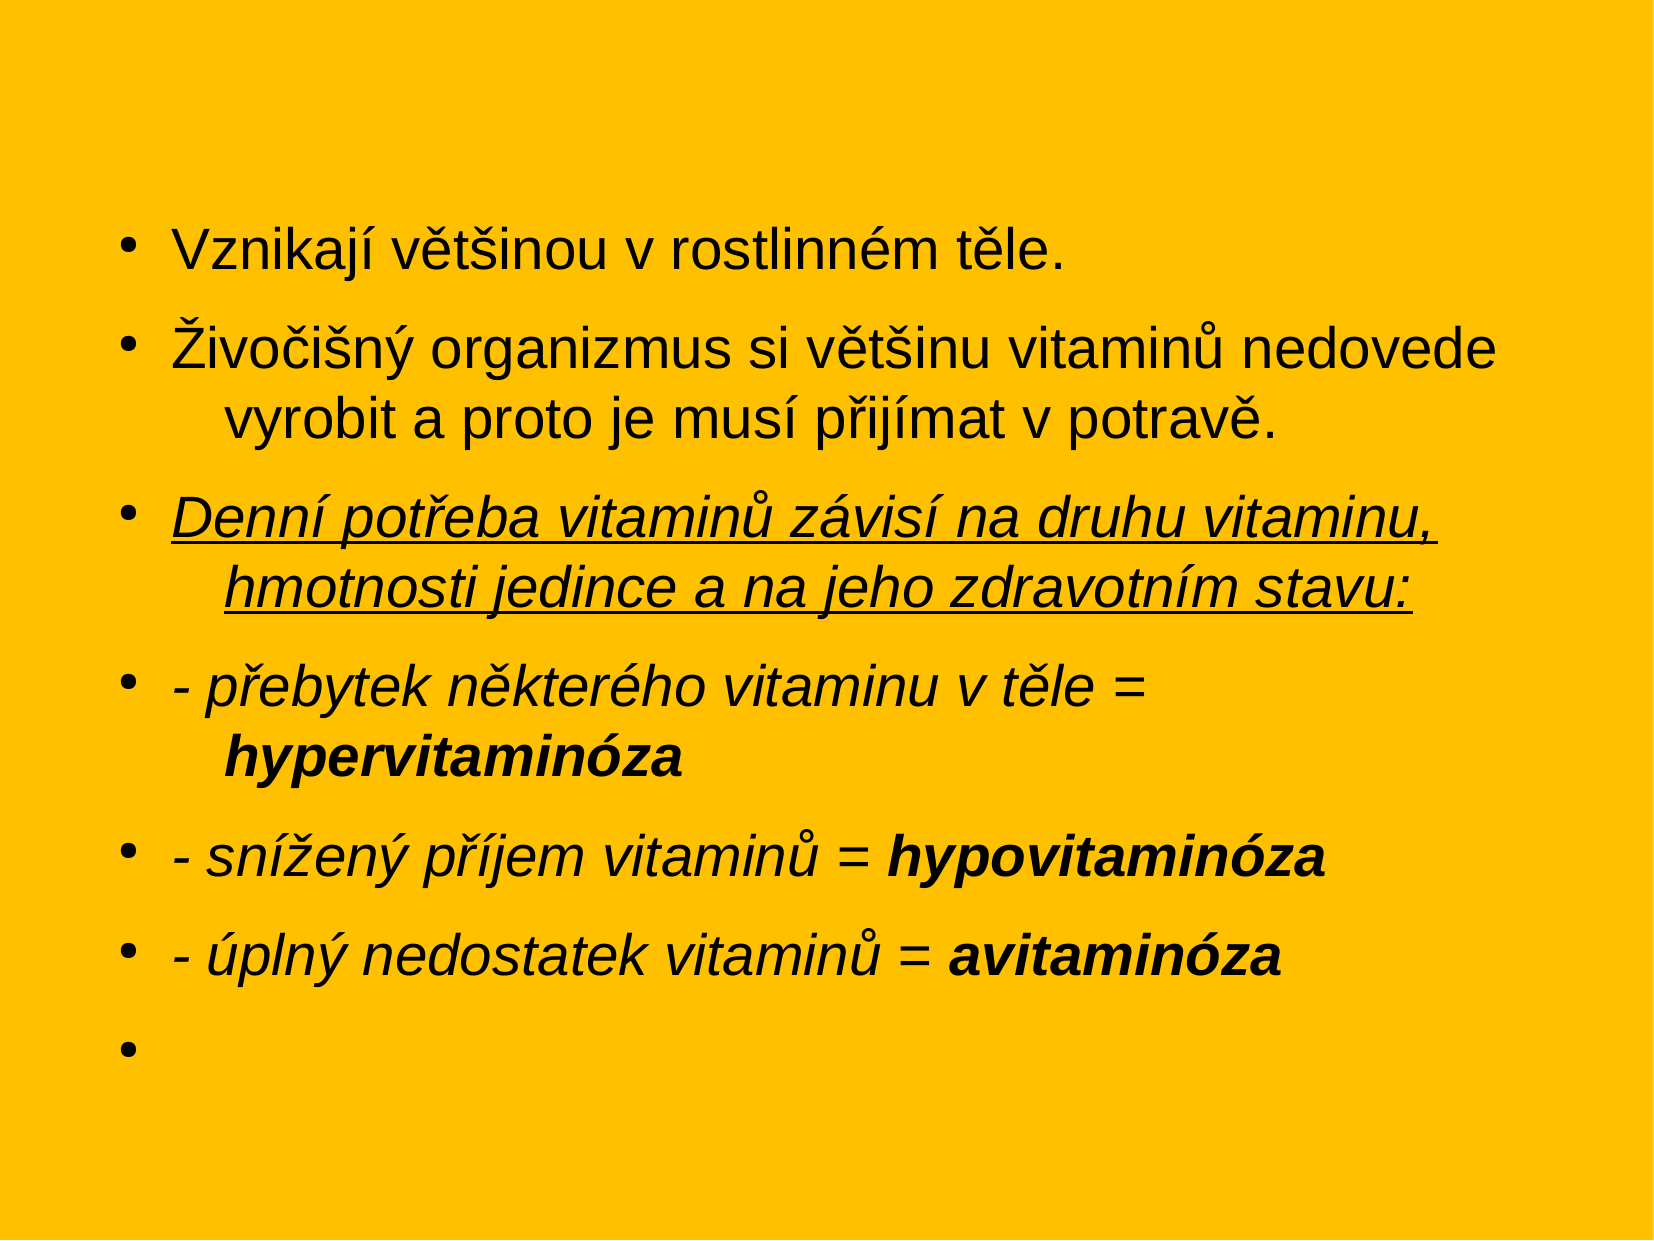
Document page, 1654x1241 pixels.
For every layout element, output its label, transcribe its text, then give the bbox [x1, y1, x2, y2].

list Vznikají většinou v rostlinném těle. Živočišný organizmus si většinu vitaminů nedovede vyrobit a proto je musí přijímat v potravě. Denní potřeba vitaminů závisí na druhu vitaminu, hmotnosti jedince a na jeho zdravotním stavu: - přebytek některého vitaminu v těle = hypervitaminóza - snížený příjem vitaminů = hypovitaminóza - úplný nedostatek vitaminů = avitaminóza [82, 210, 1625, 1030]
